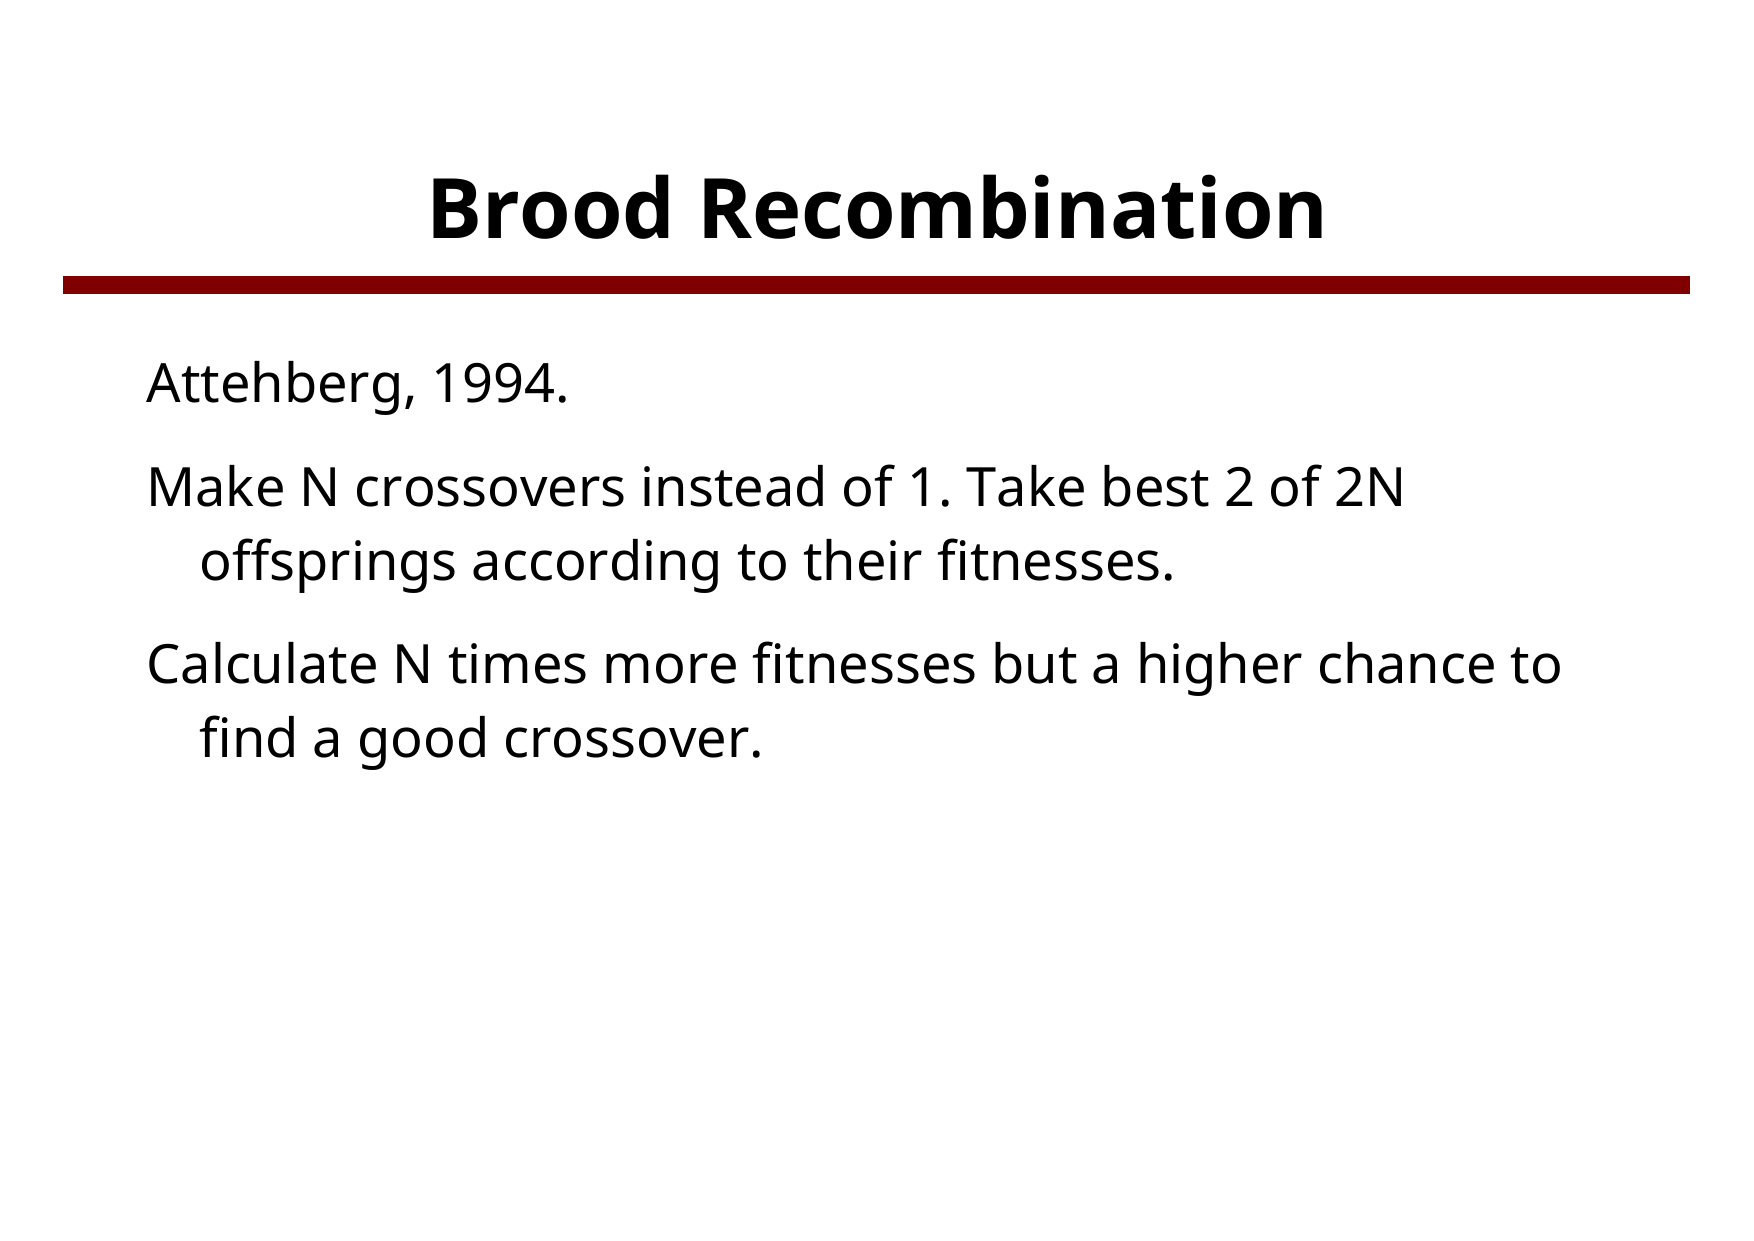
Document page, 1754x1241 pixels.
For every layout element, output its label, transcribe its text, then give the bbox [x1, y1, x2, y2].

list Attehberg, 1994. Make N crossovers instead of 1. Take best 2 of 2N offsprings according to their fitnesses. Calculate N times more fitnesses but a higher chance to find a good crossover. [128, 344, 1627, 1127]
title Brood Recombination [128, 102, 1627, 311]
